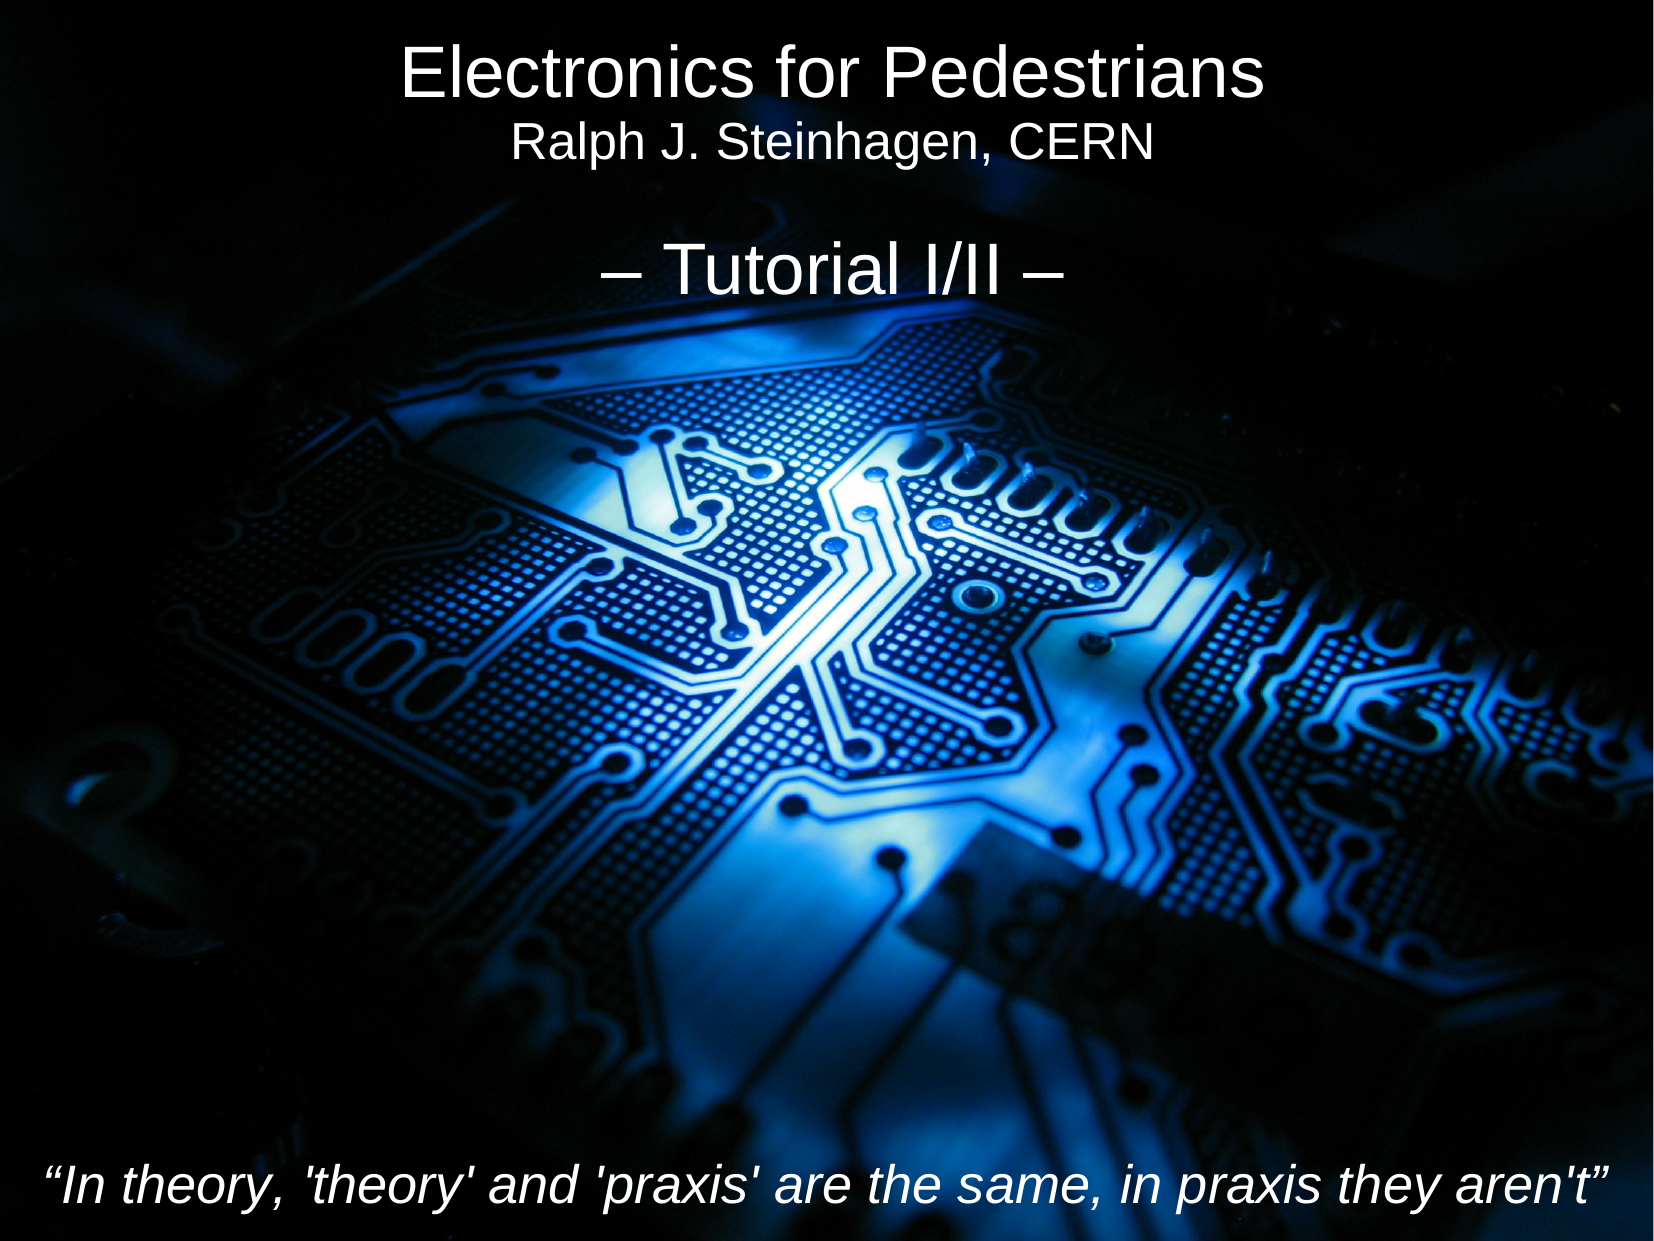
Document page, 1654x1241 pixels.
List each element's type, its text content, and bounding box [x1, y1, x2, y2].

text_box Electronics for Pedestrians Ralph J. Steinhagen, CERN – Tutorial I/II – [0, 0, 1654, 621]
text_box “In theory, 'theory' and 'praxis' are the same, in praxis they aren't” [16, 1154, 1636, 1216]
picture [0, 621, 1654, 1241]
